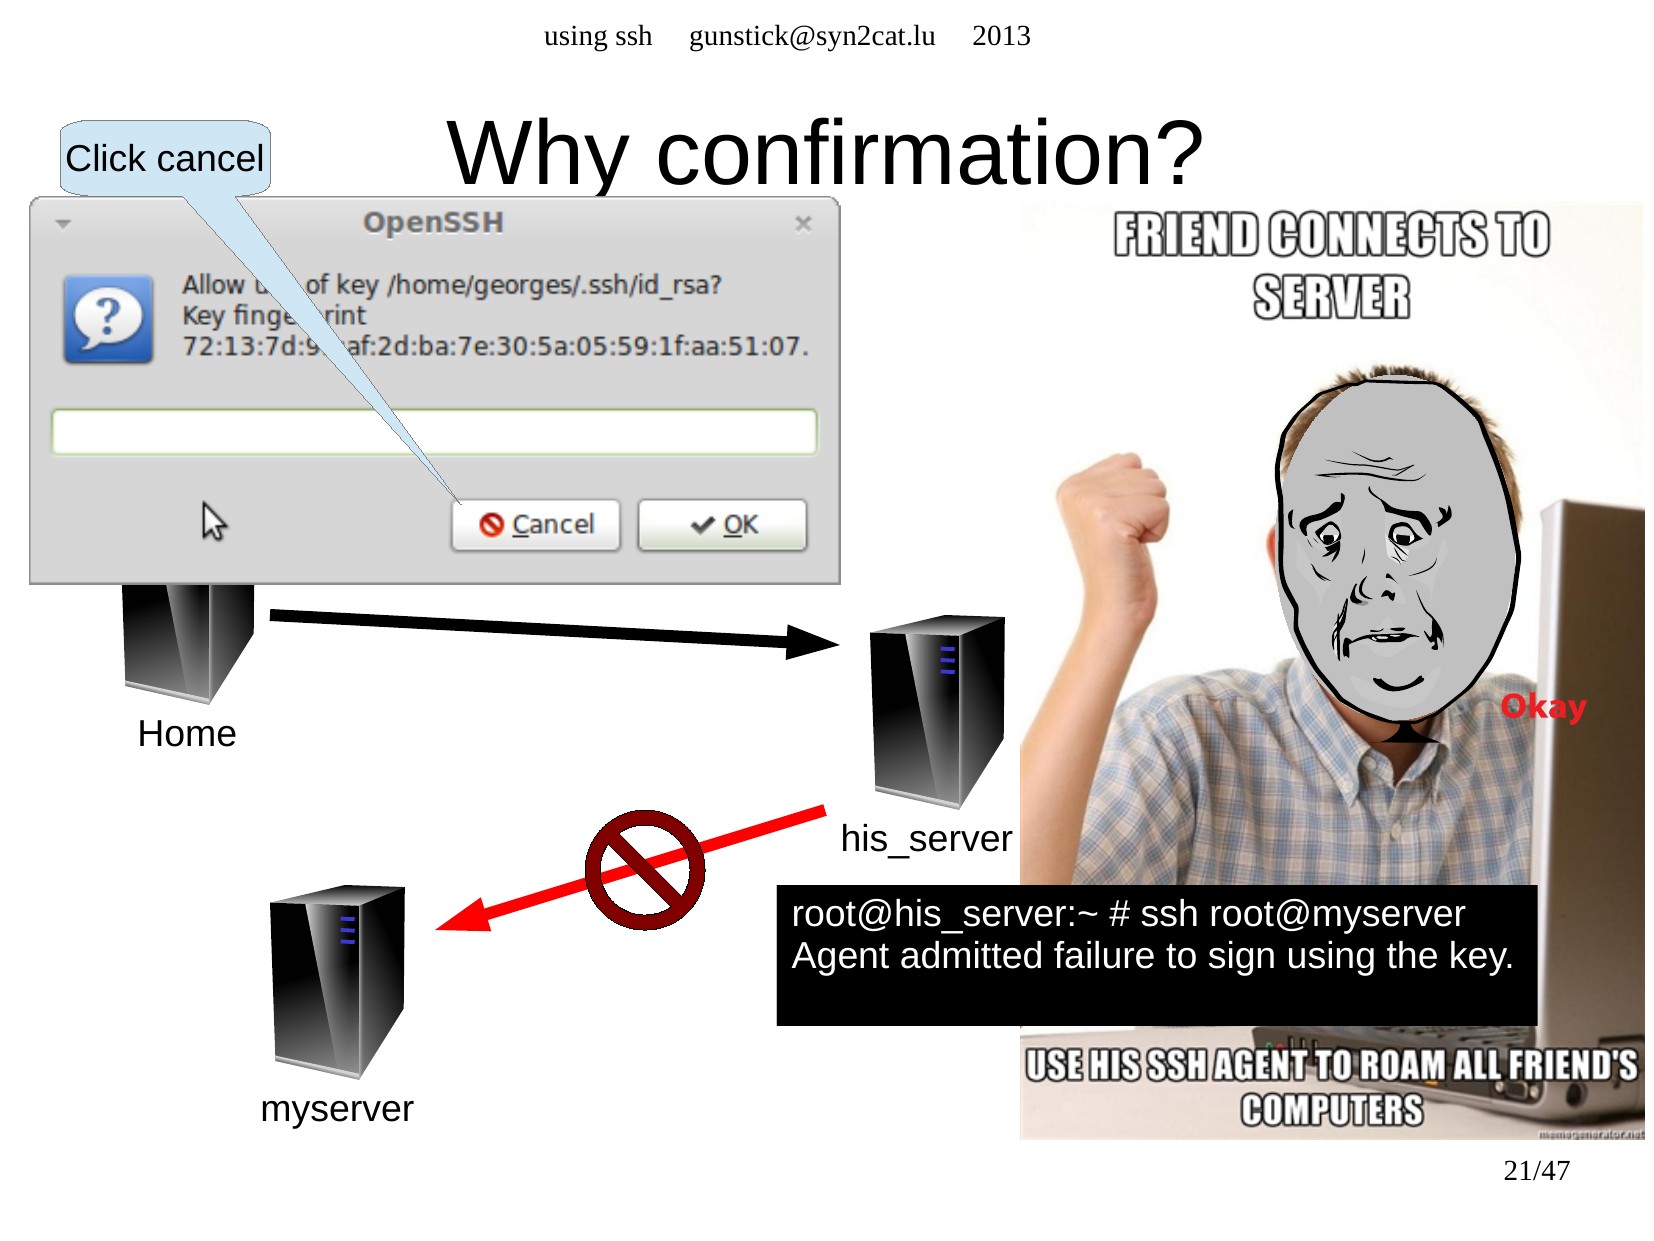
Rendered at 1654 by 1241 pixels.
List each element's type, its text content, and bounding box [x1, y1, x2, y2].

picture [1020, 202, 1645, 1141]
picture [270, 885, 406, 1081]
text_box root@his_server:~ # ssh root@myserver Agent admitted failure to sign using the key. [776, 885, 1531, 1026]
title Why confirmation? [82, 49, 1571, 257]
picture [870, 615, 1006, 811]
text_box [585, 810, 706, 931]
text_box Click cancel [60, 120, 462, 505]
picture [29, 196, 841, 706]
text_box root@his_server:~ # ssh root@myserver | [1531, 885, 1538, 1026]
